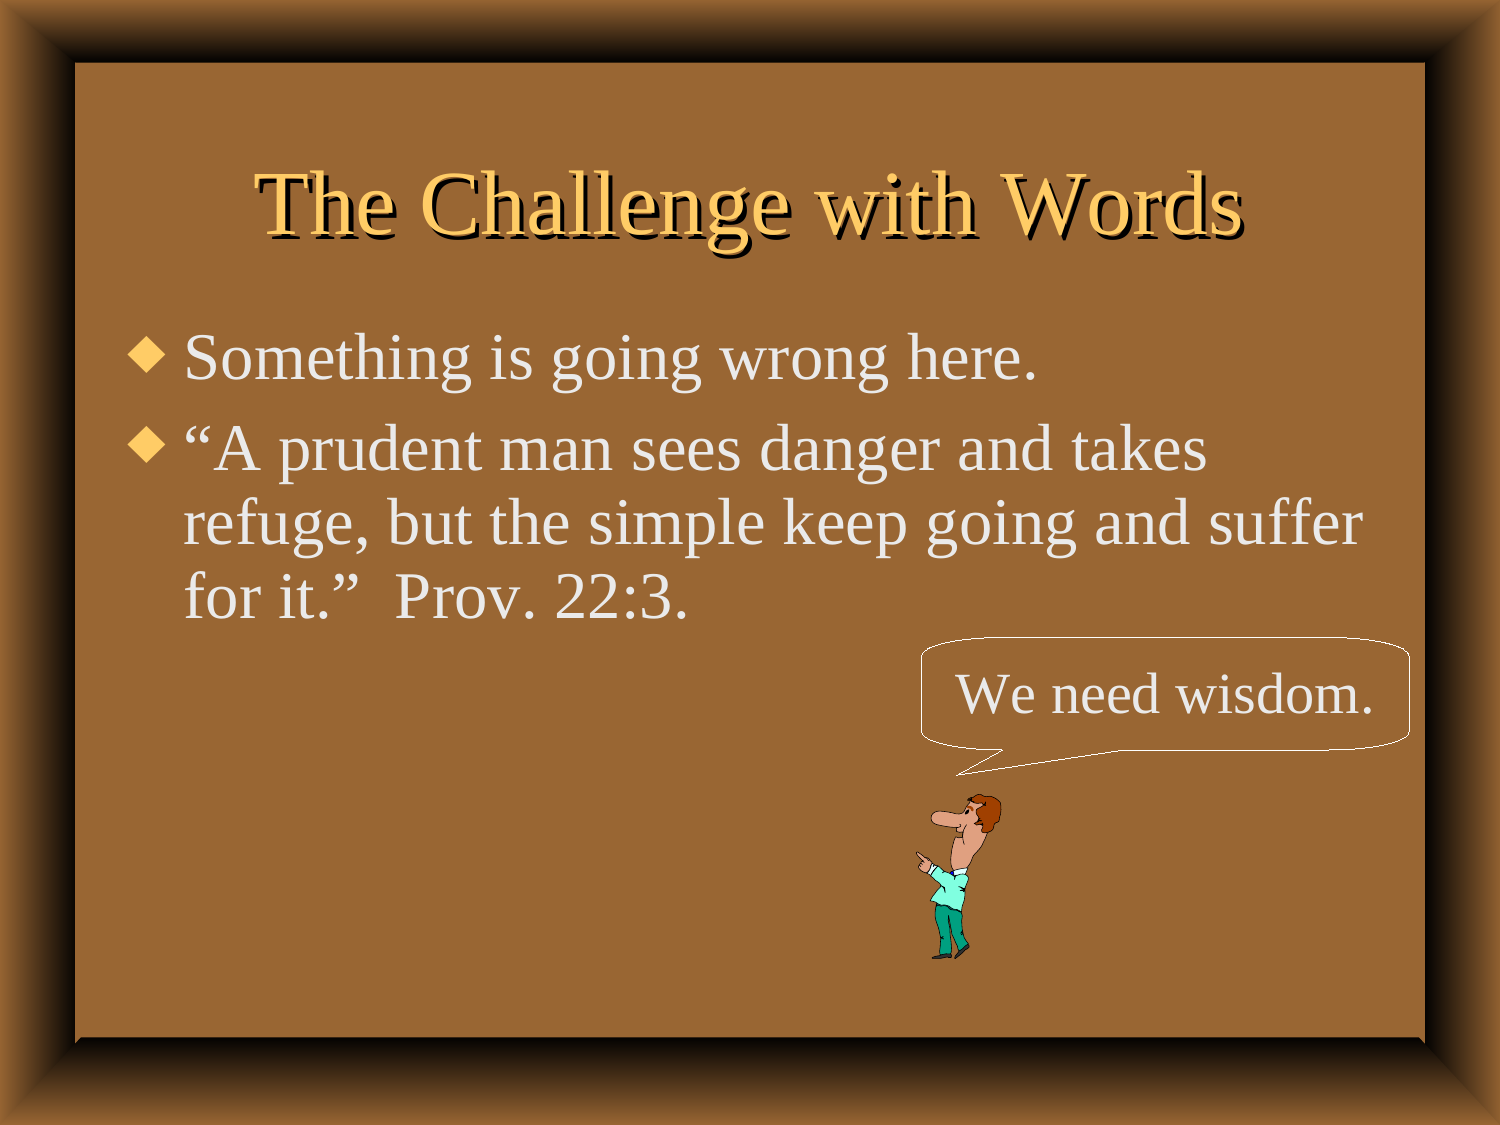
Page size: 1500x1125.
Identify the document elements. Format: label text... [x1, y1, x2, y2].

list Something is going wrong here. “A prudent man sees danger and takes refuge, but the simple keep going and suffer for it.” Prov. 22:3. [112, 312, 1388, 988]
text_box We need wisdom. [921, 637, 1410, 776]
chart [915, 793, 1002, 960]
title The Challenge with Words [0, 74, 1500, 263]
